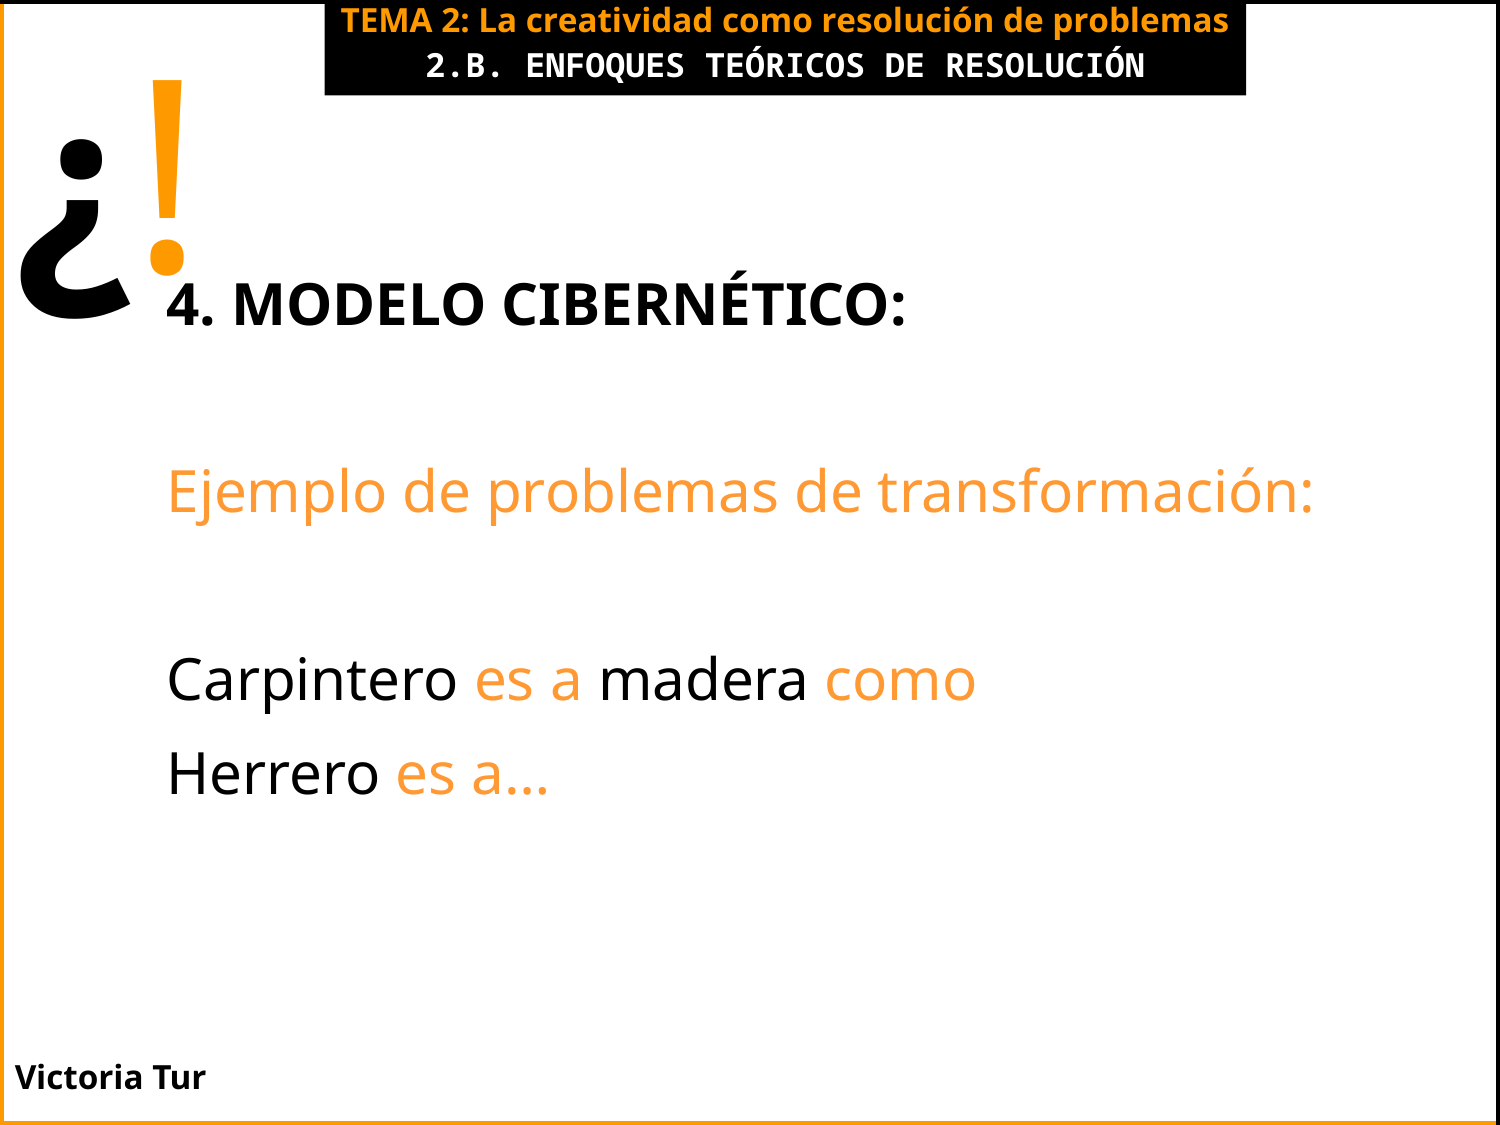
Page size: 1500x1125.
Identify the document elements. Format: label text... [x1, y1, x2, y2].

list 4. MODELO CIBERNÉTICO: Ejemplo de problemas de transformación: Carpintero es a madera como Herrero es a… [76, 255, 1427, 1067]
